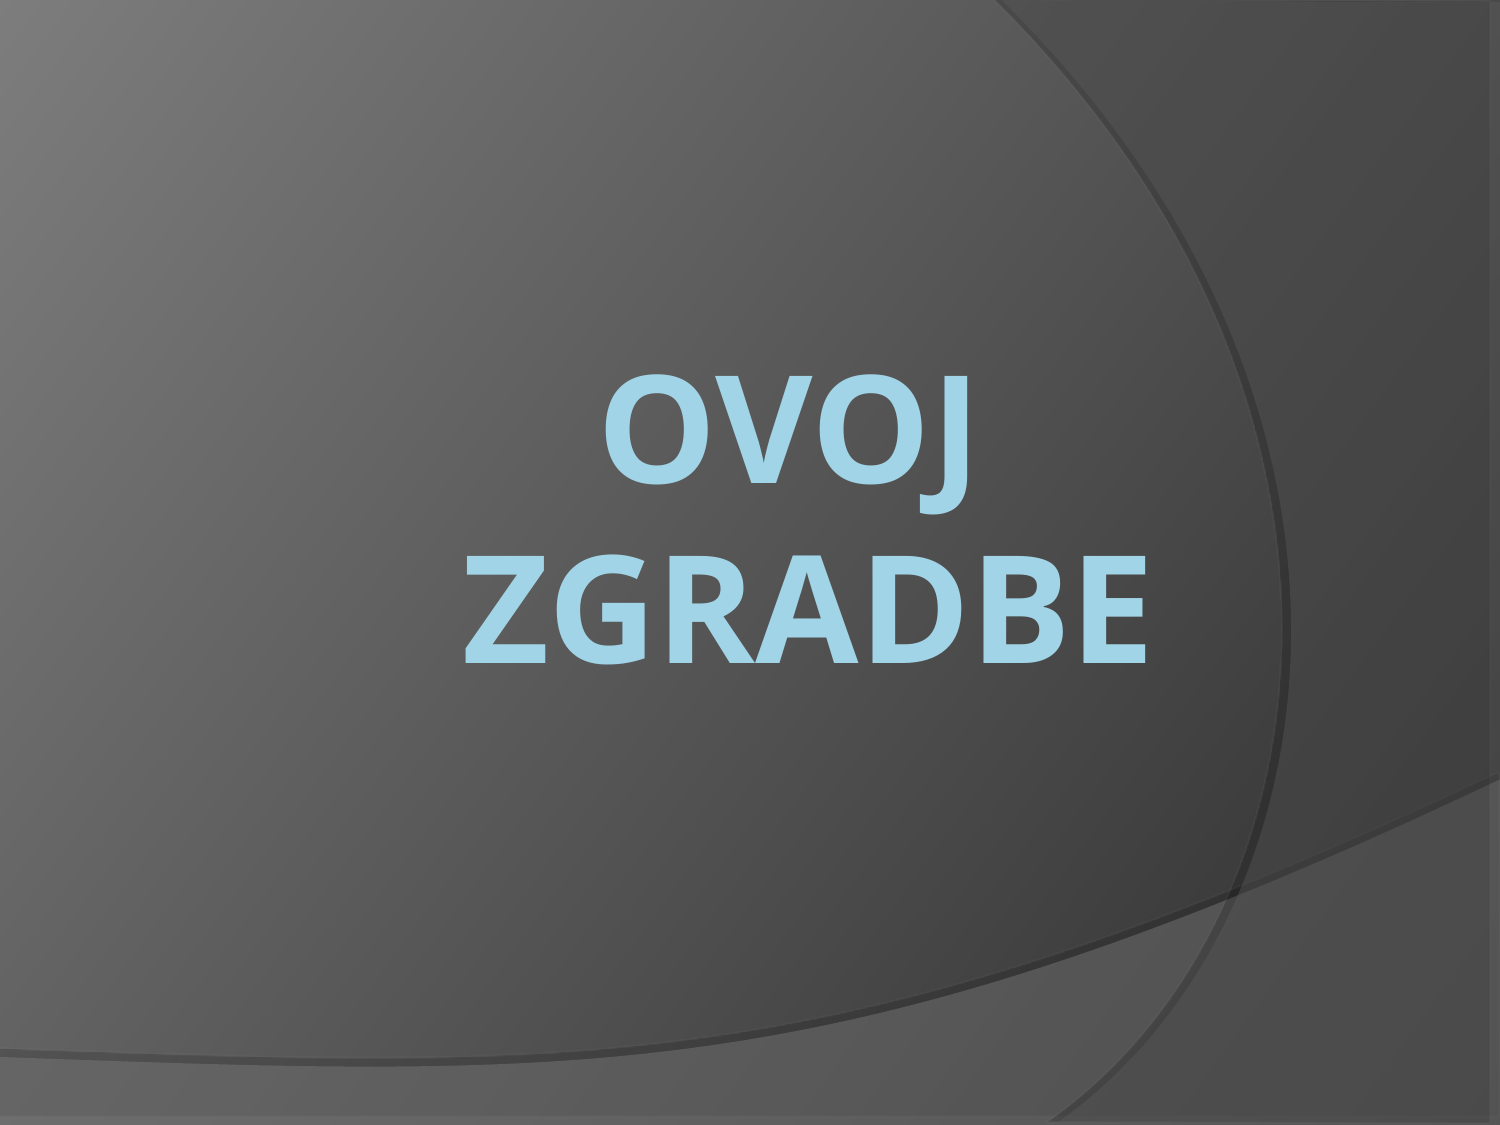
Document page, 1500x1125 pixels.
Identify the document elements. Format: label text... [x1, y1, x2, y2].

title OVOJ ZGRADBE [277, 326, 1341, 704]
